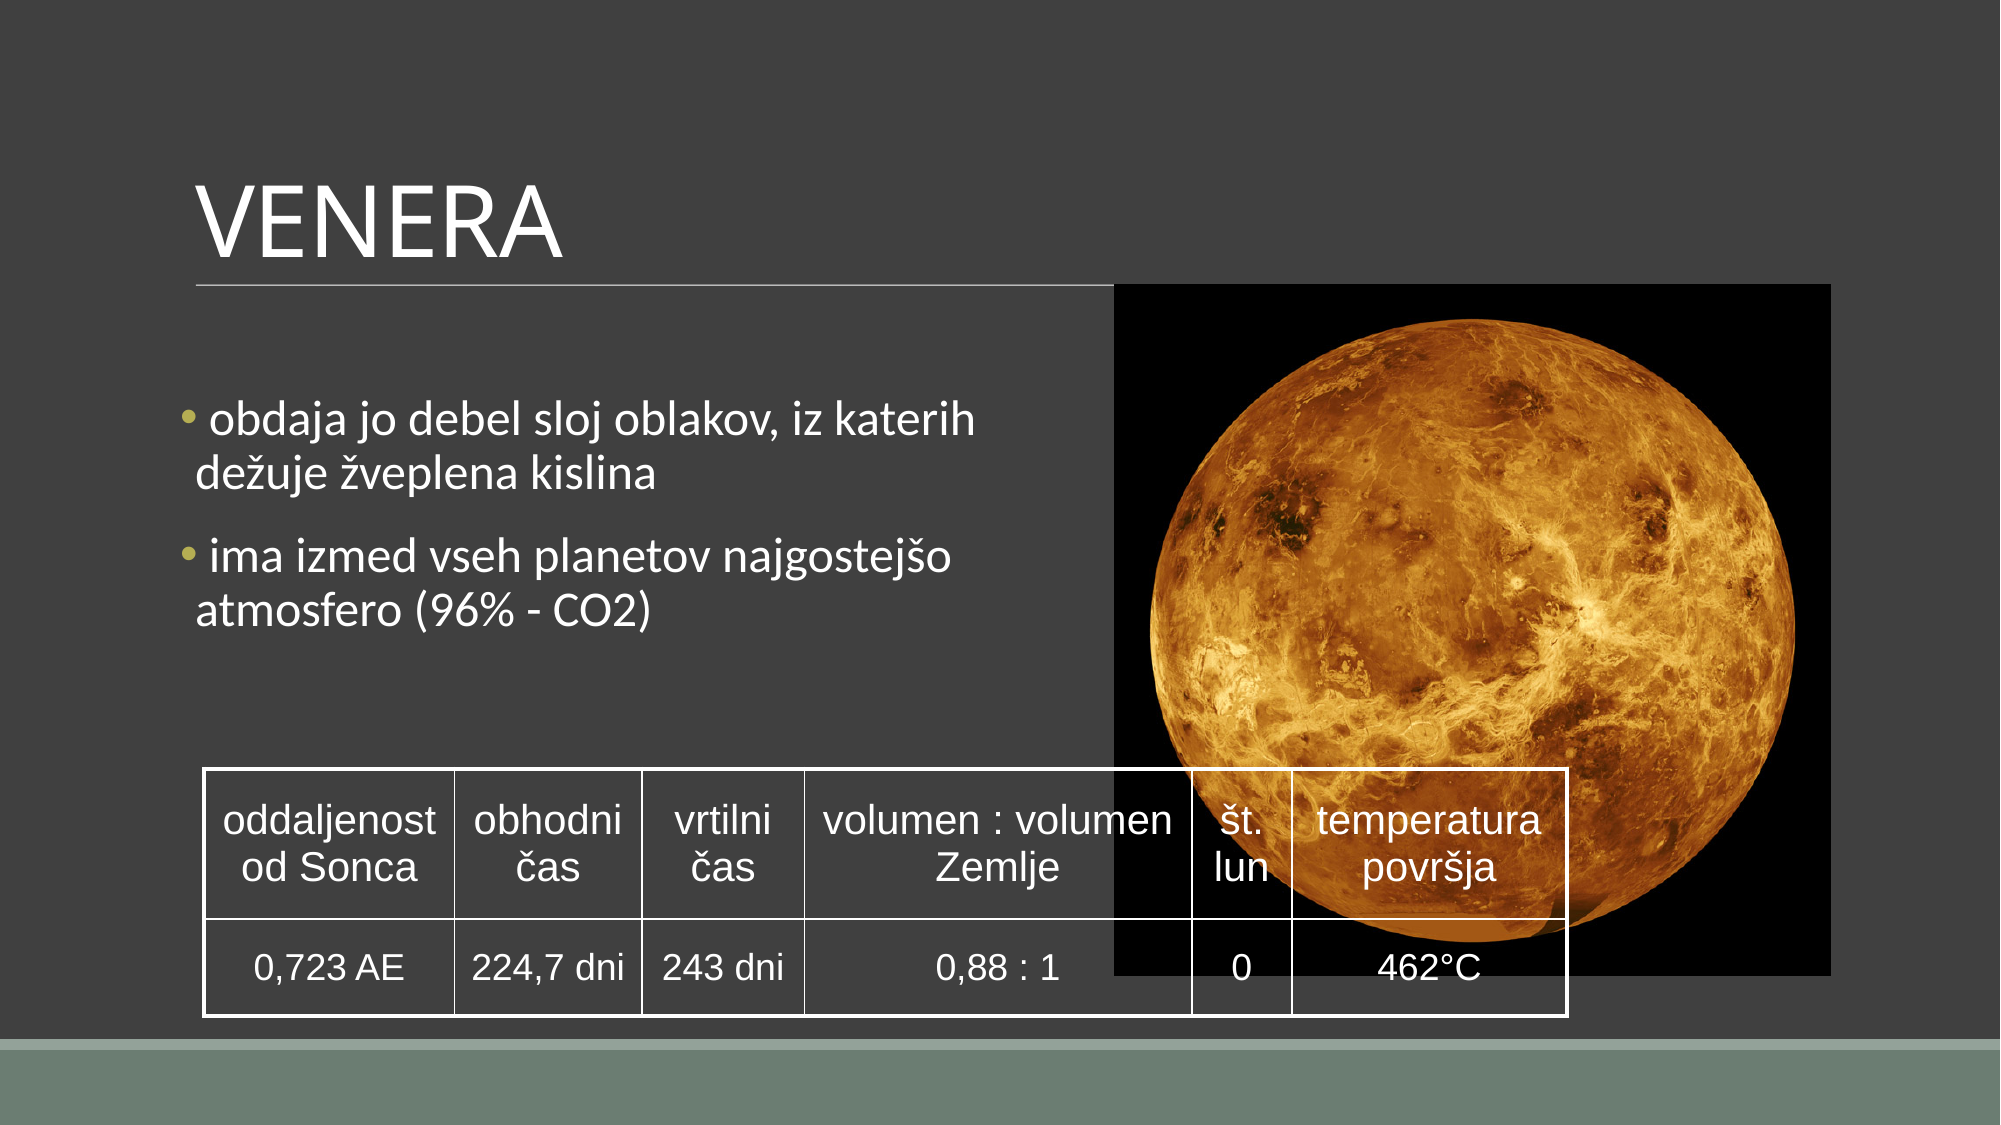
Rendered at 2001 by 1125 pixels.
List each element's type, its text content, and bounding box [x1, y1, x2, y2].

table_cell 0 [1193, 920, 1291, 1014]
table_cell 224,7 dni [455, 920, 641, 1014]
table_header oddaljenost od Sonca [206, 771, 454, 918]
table_header št. lun [1193, 771, 1291, 918]
table_header obhodni čas [455, 771, 641, 918]
text_box [1114, 285, 1830, 976]
table_cell 0,88 : 1 [805, 920, 1191, 1014]
table_cell 0,723 AE [206, 920, 454, 1014]
table_header volumen : volumen Zemlje [805, 771, 1191, 918]
table_cell 243 dni [643, 920, 804, 1014]
table_header vrtilni čas [643, 771, 804, 918]
title VENERA [180, 47, 1830, 285]
list obdaja jo debel sloj oblakov, iz katerih dežuje žveplena kislina ima izmed vseh planetov najgostejšo atmosfero (96% - CO2) [180, 384, 1114, 669]
table_header temperatura površja [1293, 771, 1565, 918]
table_cell 462°C [1293, 920, 1565, 1014]
